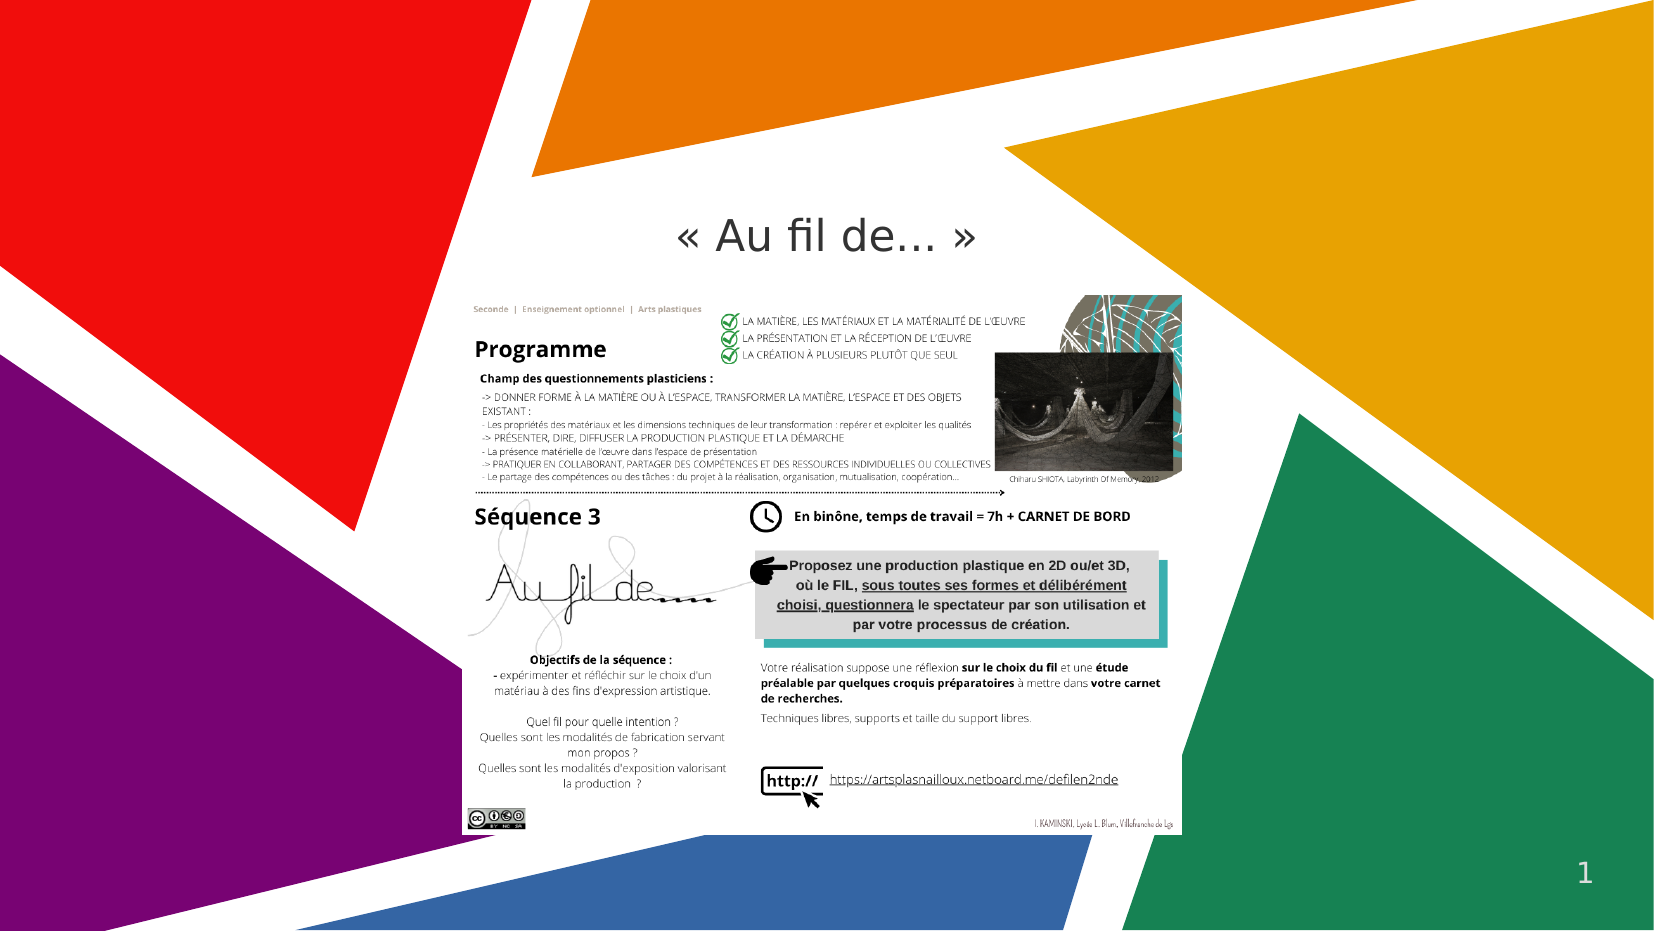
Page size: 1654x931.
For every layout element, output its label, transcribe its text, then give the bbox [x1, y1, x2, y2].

picture [462, 295, 1182, 835]
title « Au fil de... » [472, 147, 1182, 295]
